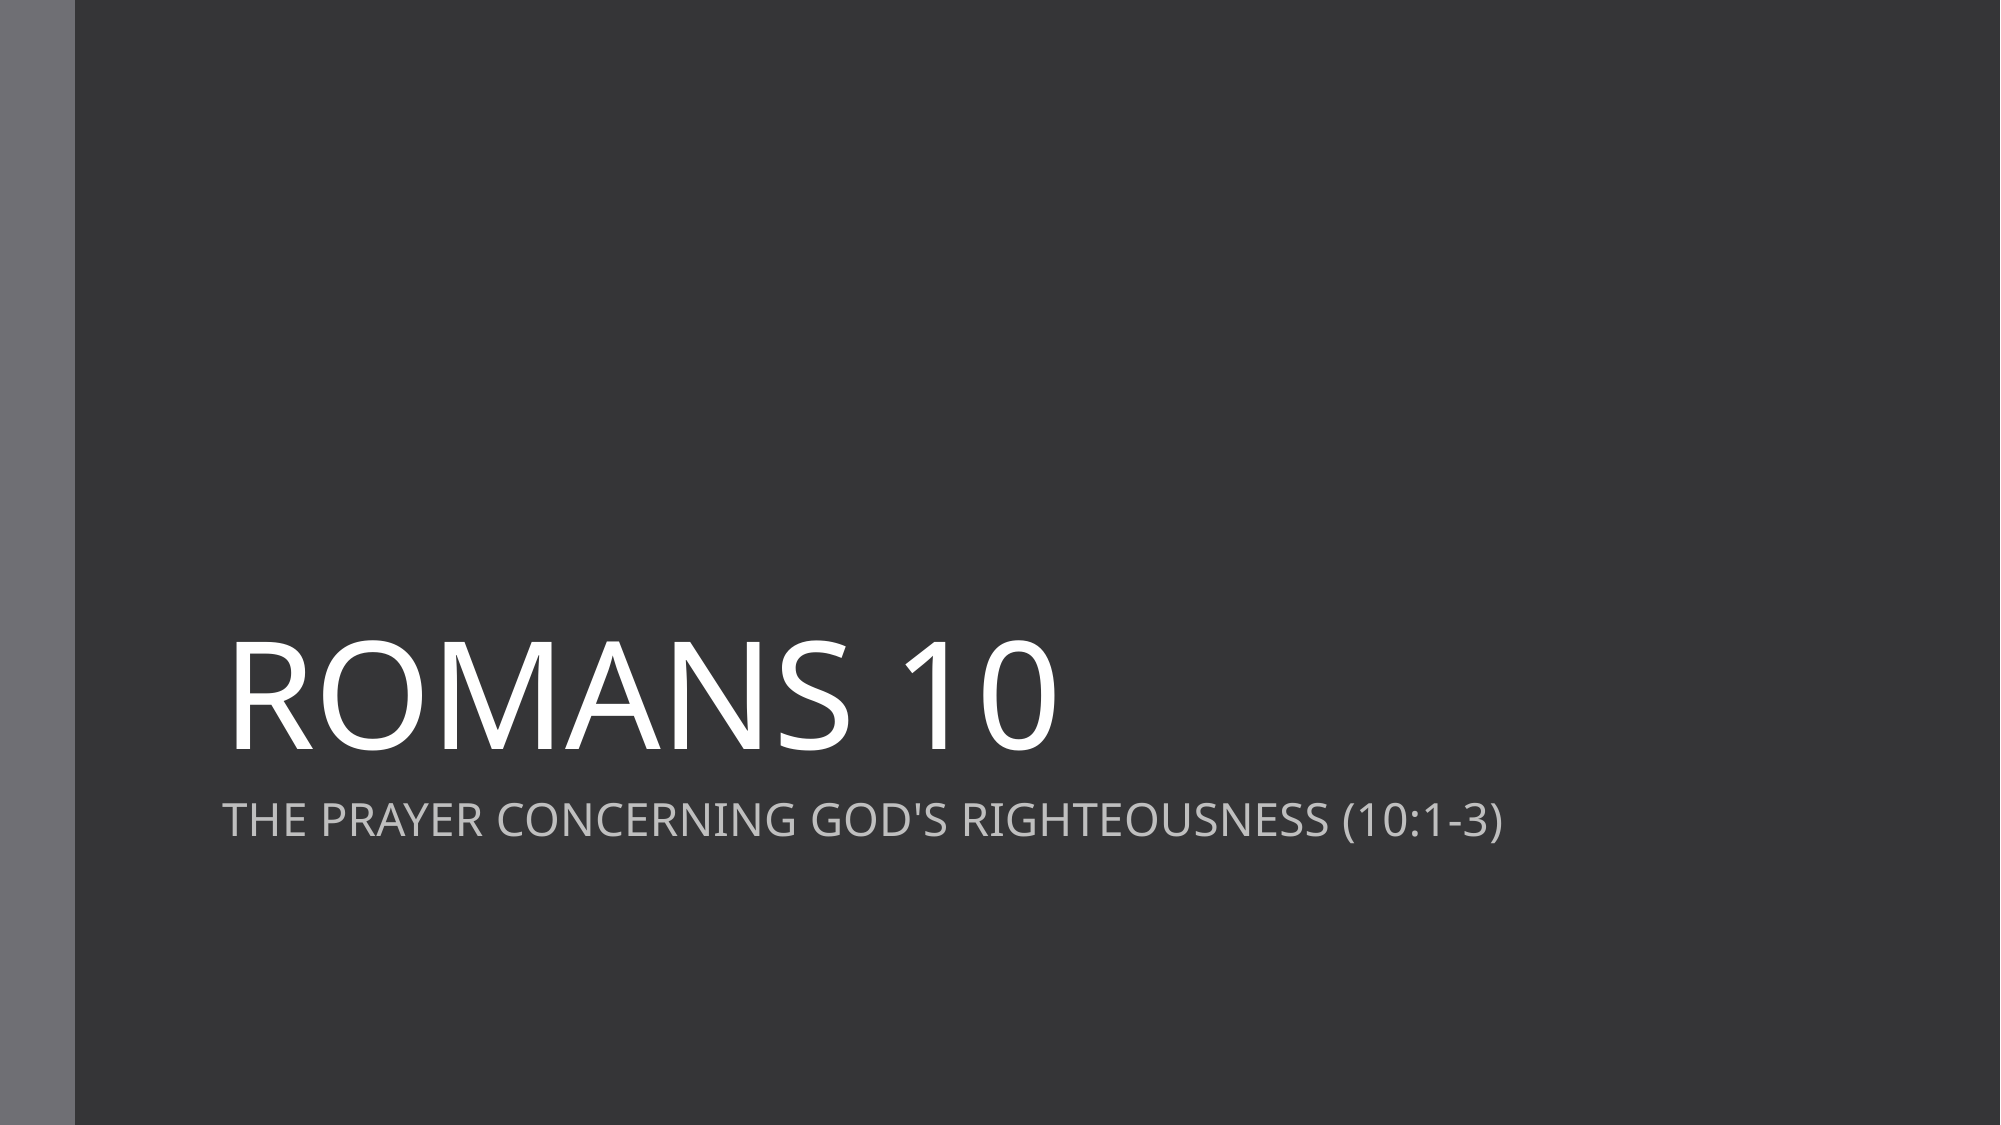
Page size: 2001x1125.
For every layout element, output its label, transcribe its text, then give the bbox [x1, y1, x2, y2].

title ROMANS 10 [206, 124, 1752, 787]
subtitle THE PRAYER CONCERNING GOD'S RIGHTEOUSNESS (10:1-3) [206, 787, 1752, 1066]
